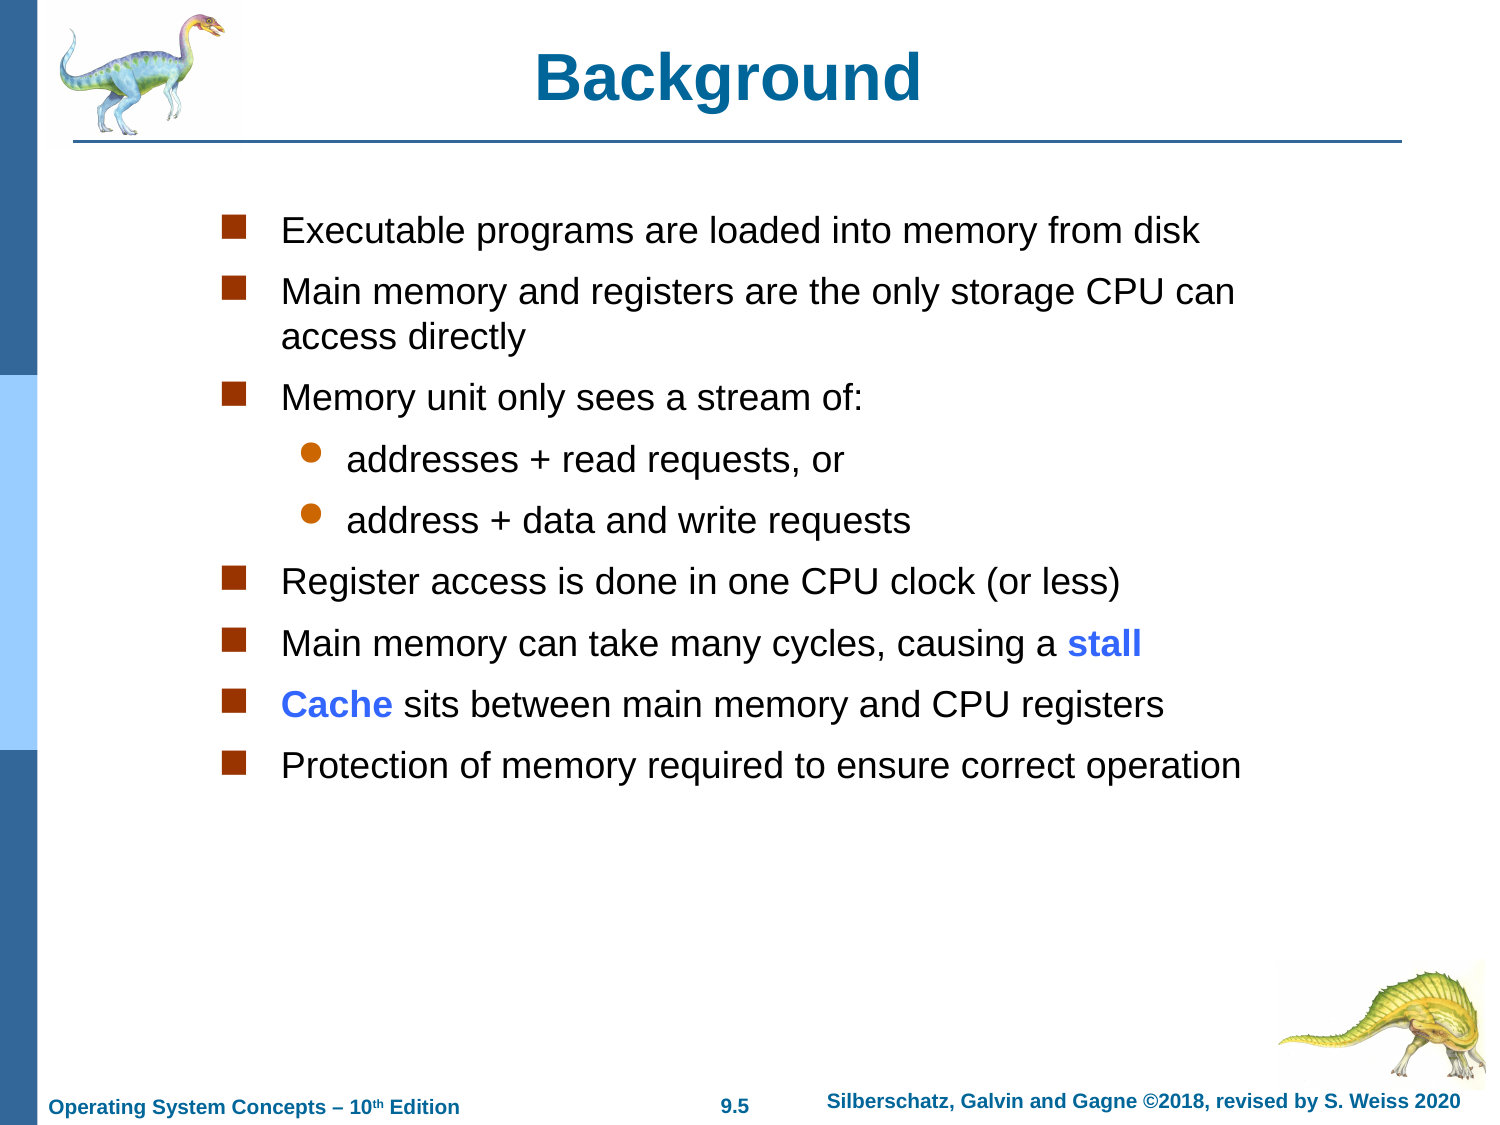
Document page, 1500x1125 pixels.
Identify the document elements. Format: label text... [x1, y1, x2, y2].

picture [1275, 959, 1486, 1090]
title Background [173, 26, 1284, 122]
picture [46, 0, 243, 149]
list Executable programs are loaded into memory from disk Main memory and registers are the only storage CPU can access directly Memory unit only sees a stream of: addresses + read requests, or address + data and write requests Register access is done in one CPU clock (or less) Main memory can take many cycles, causing a stall Cache sits between main memory and CPU registers Protection of memory required to ensure correct operation [209, 198, 1289, 934]
